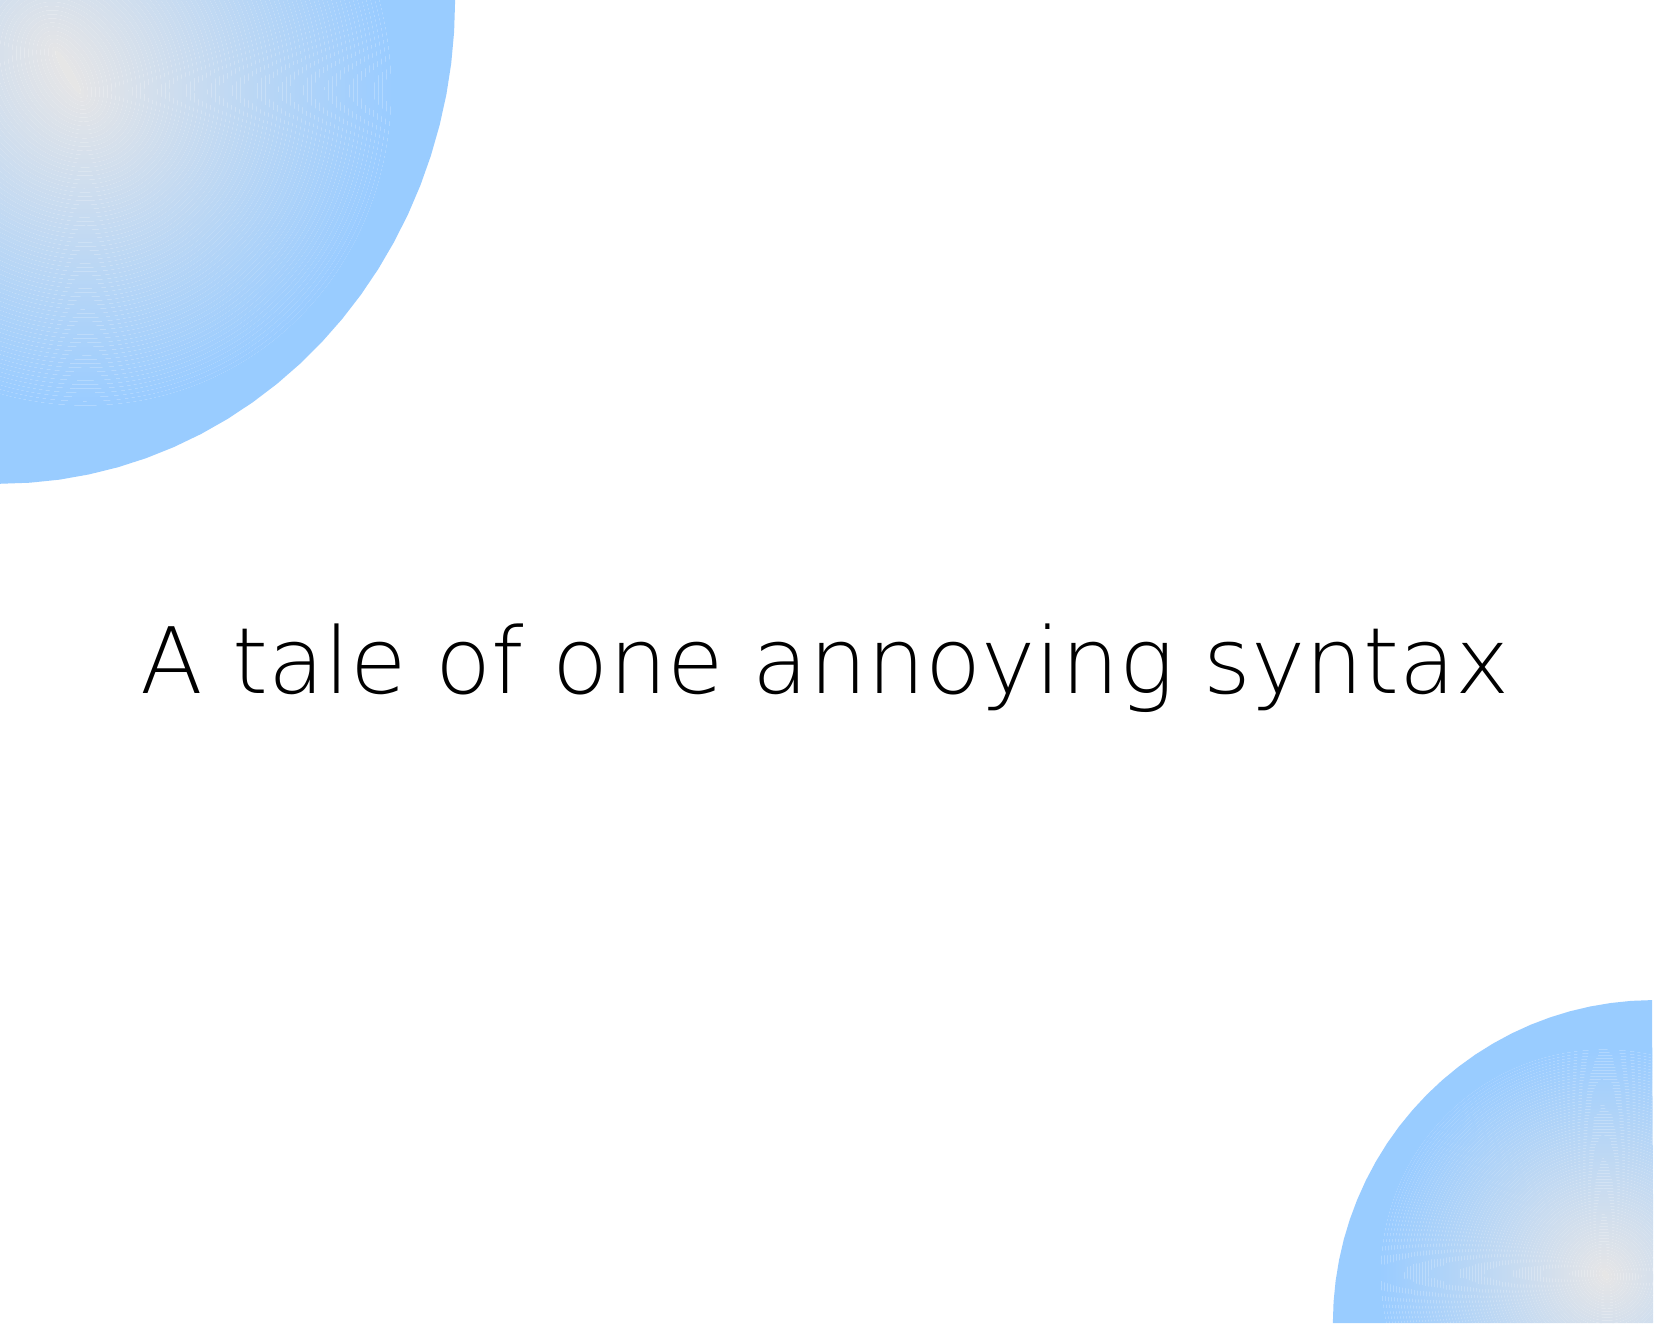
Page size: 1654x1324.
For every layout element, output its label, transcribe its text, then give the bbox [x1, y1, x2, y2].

subtitle A tale of one annoying syntax [82, 149, 1571, 1174]
